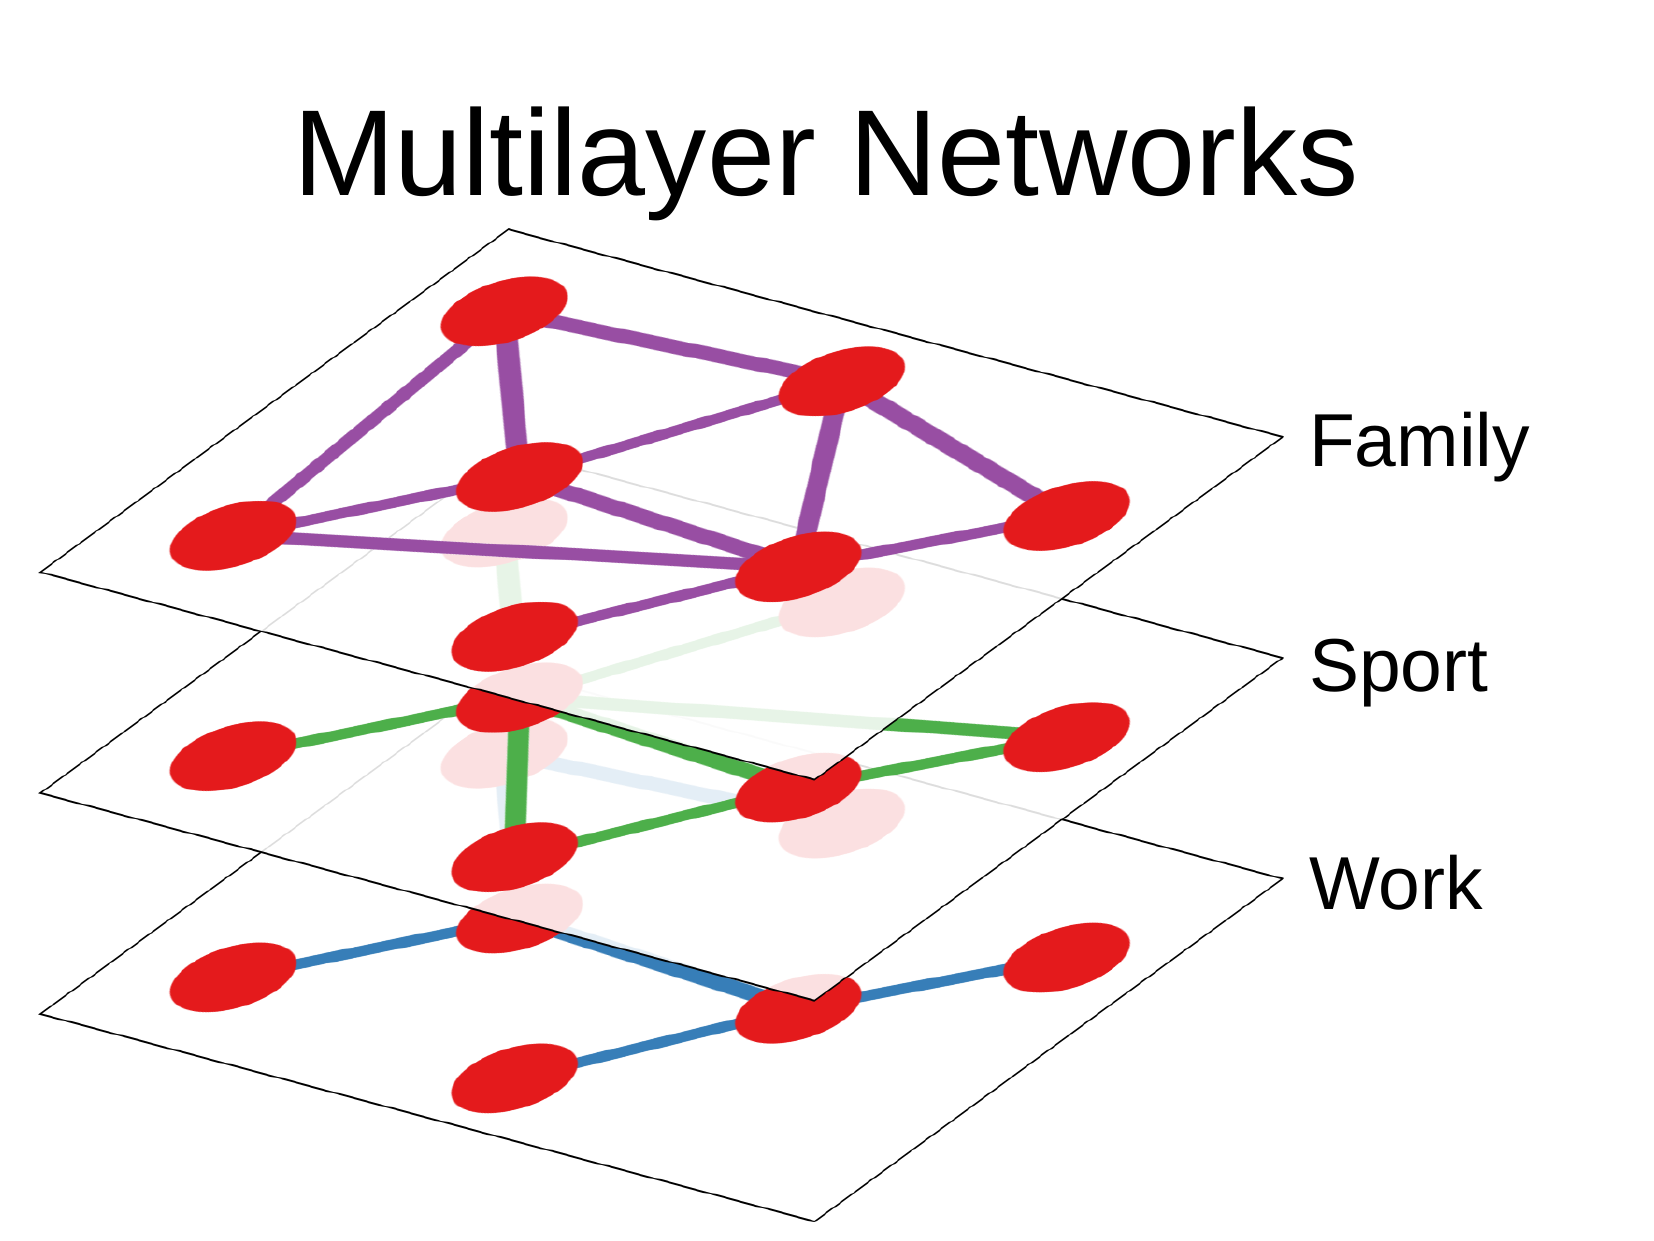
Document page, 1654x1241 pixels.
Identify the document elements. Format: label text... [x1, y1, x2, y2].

text_box Sport [1294, 615, 1504, 701]
picture [38, 228, 1284, 1222]
text_box Work [1294, 834, 1498, 920]
title Multilayer Networks [82, 49, 1571, 257]
text_box Family [1294, 391, 1546, 477]
